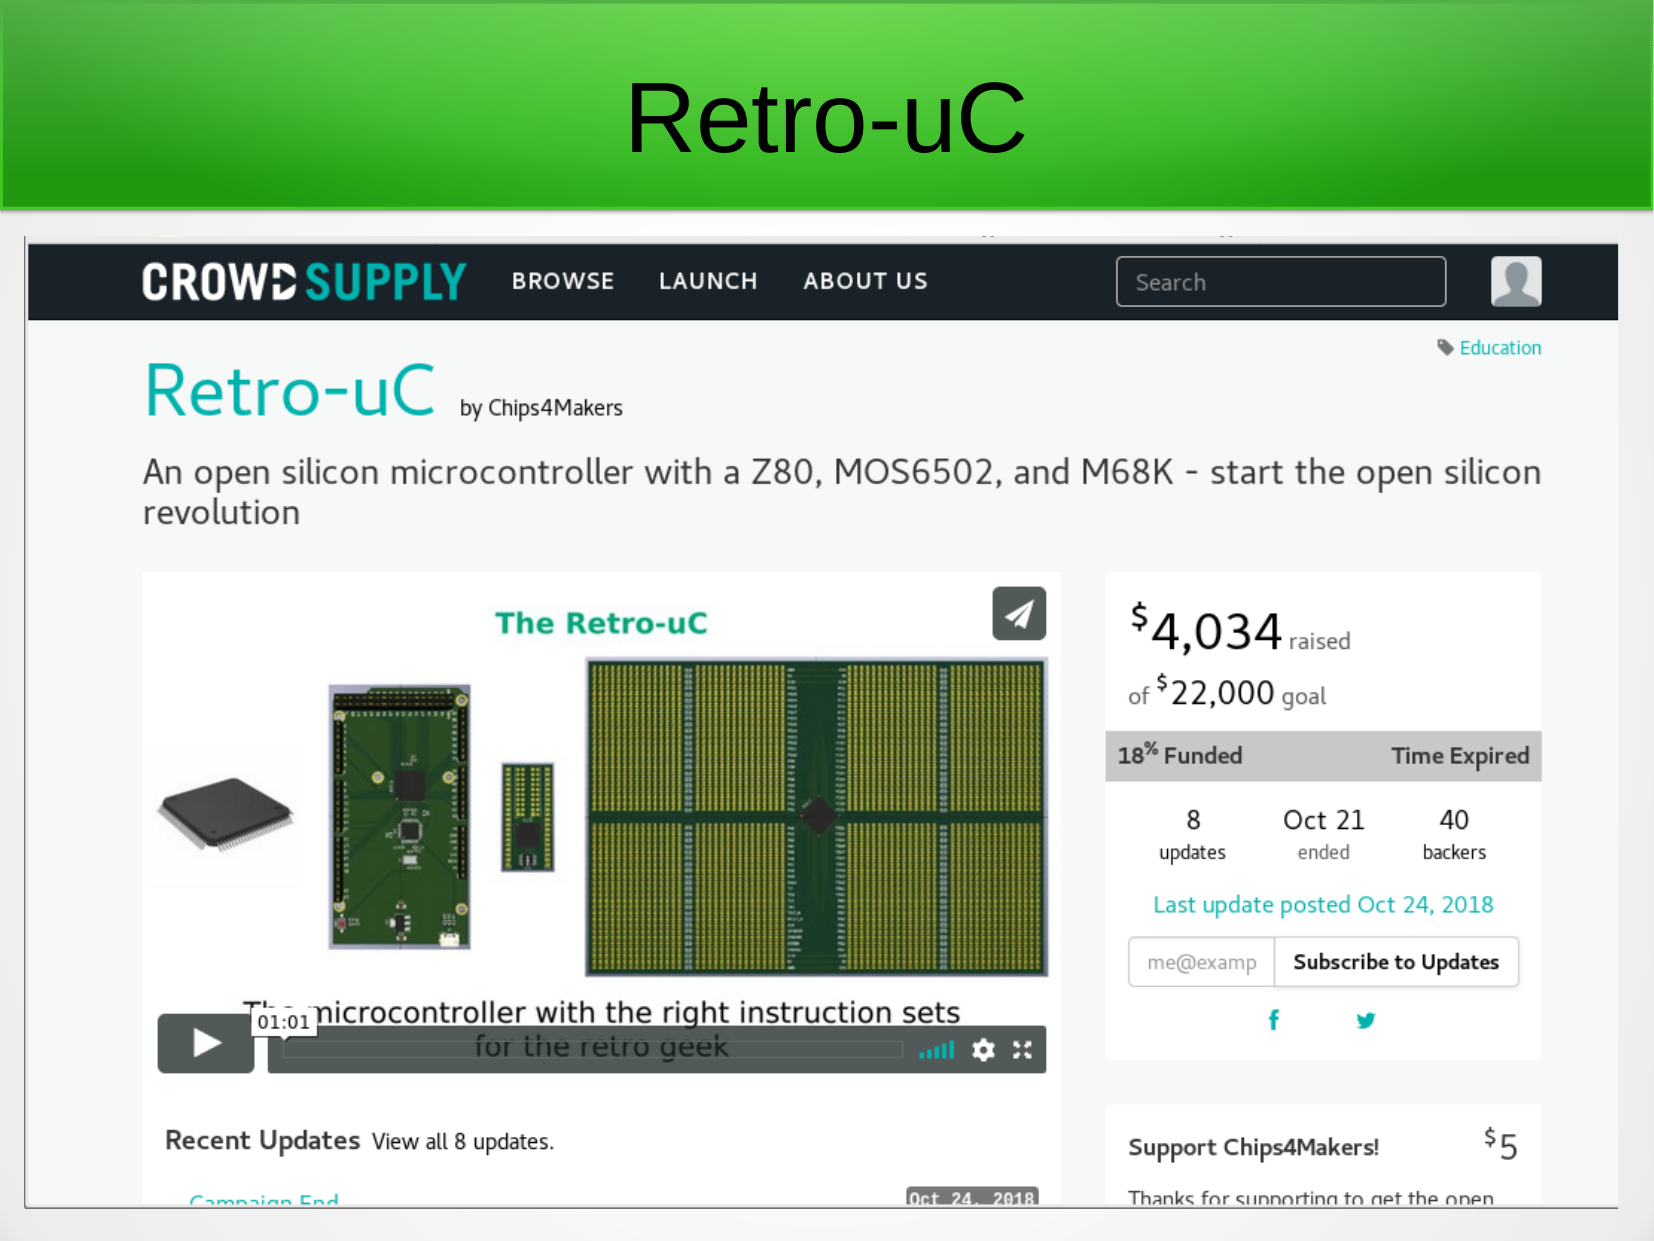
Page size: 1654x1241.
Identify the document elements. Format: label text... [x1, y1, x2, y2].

picture [23, 236, 1619, 1209]
title Retro-uC [82, 47, 1571, 189]
